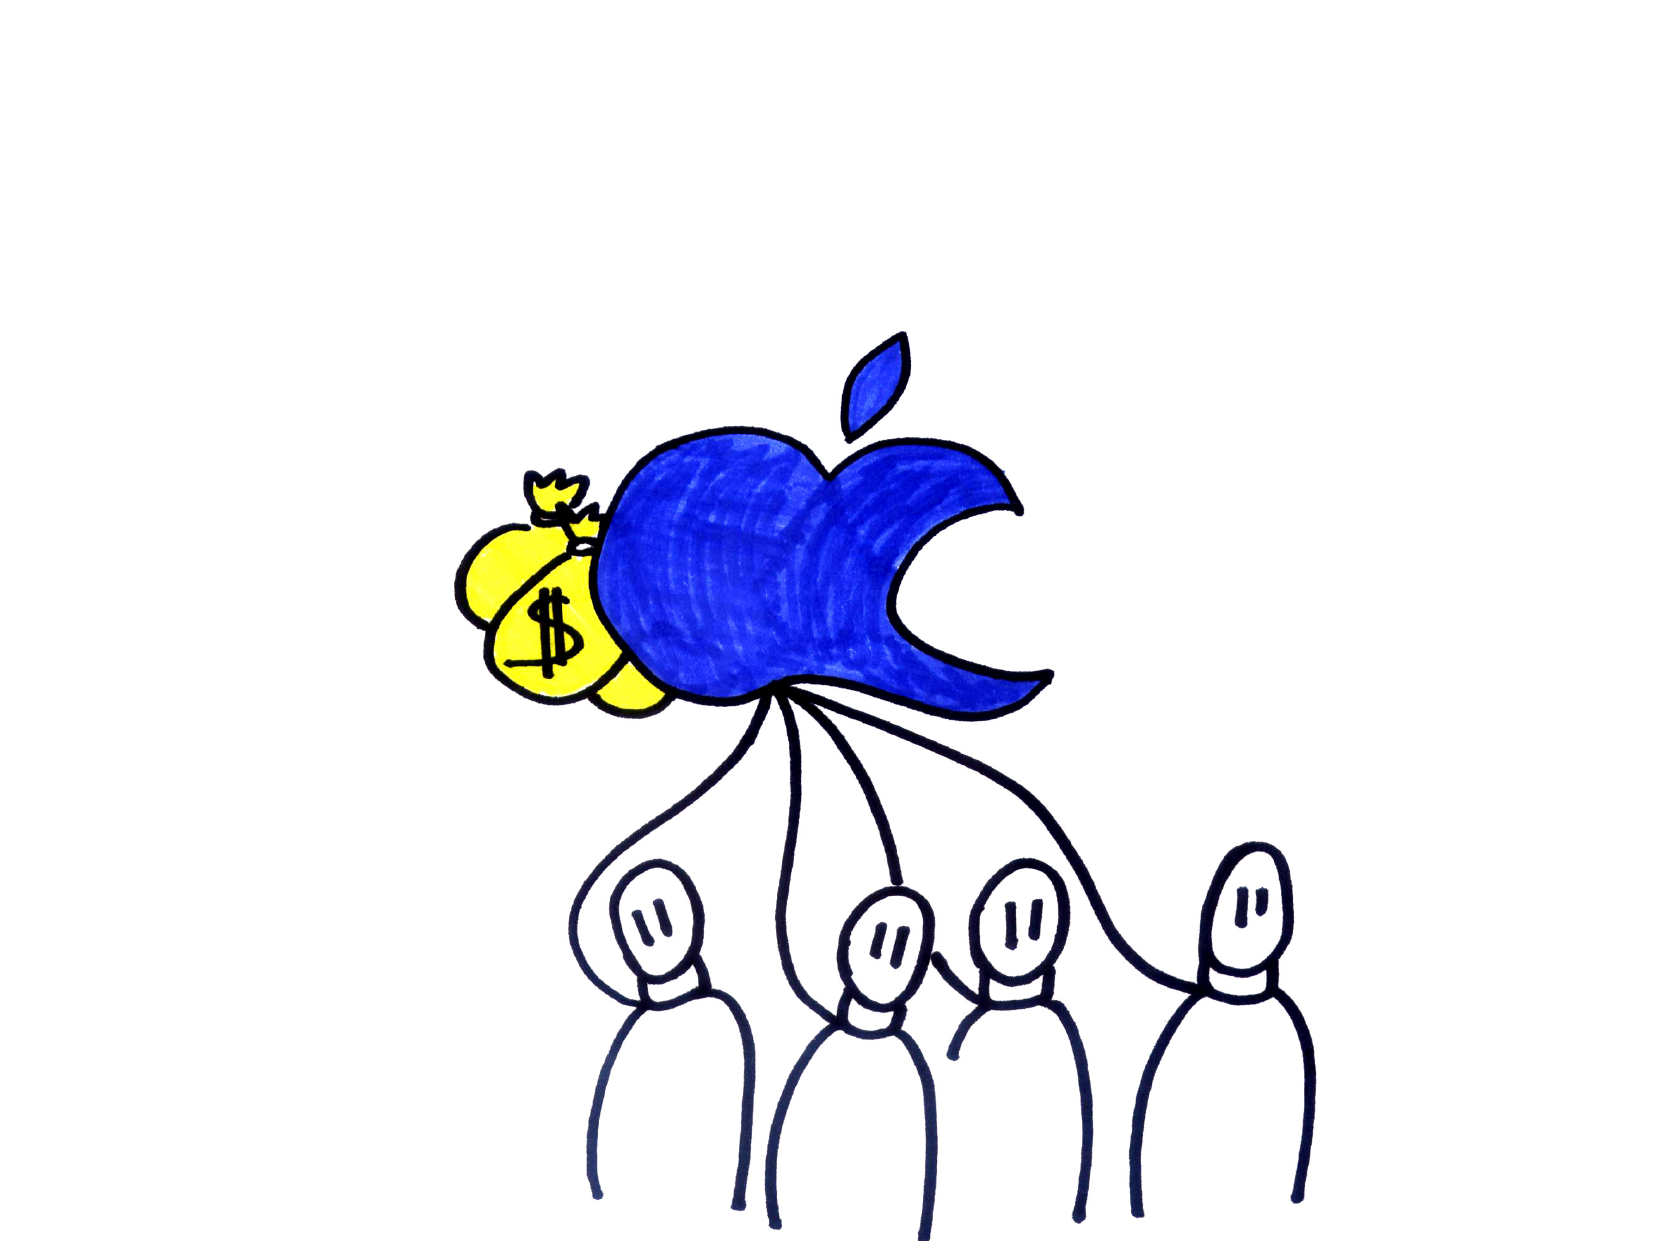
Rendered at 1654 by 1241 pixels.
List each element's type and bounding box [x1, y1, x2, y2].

picture [377, 247, 1397, 1241]
